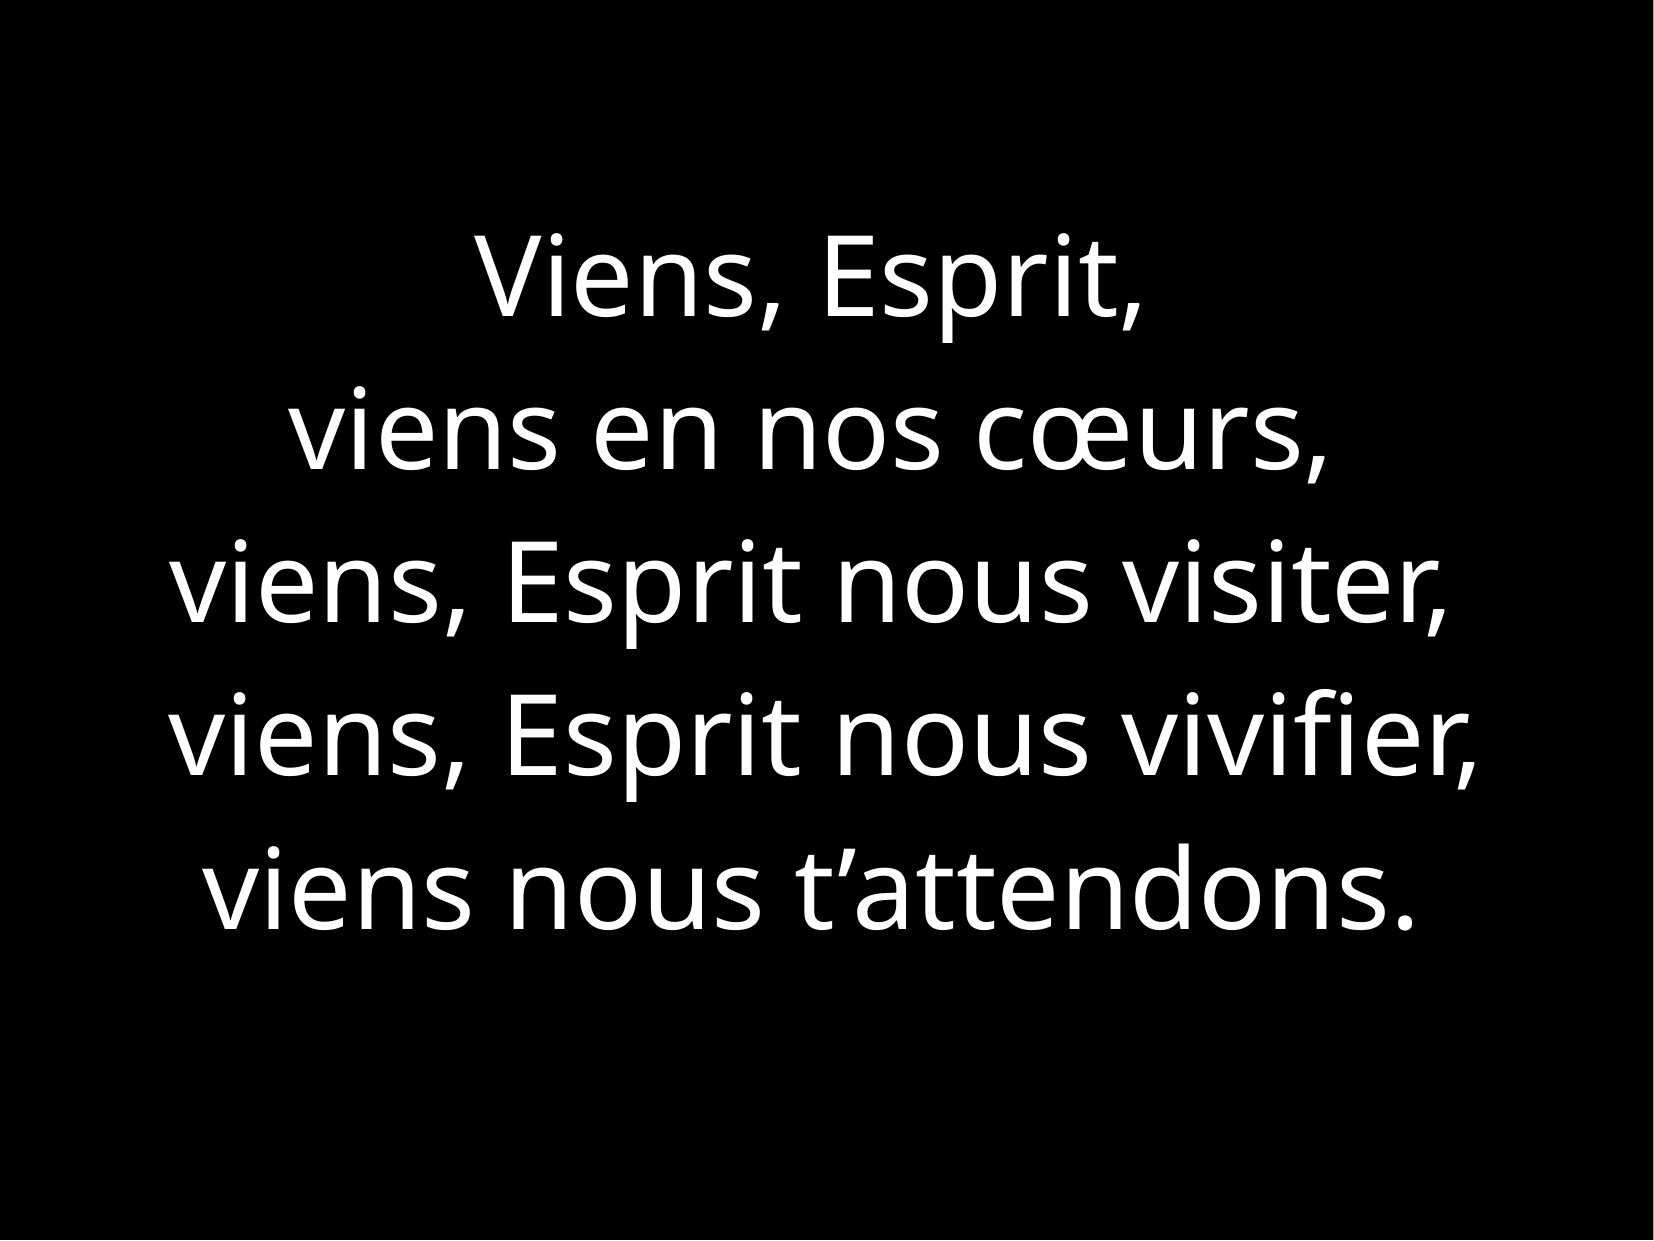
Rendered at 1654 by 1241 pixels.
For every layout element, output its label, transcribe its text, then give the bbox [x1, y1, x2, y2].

subtitle Viens, Esprit, viens en nos cœurs, viens, Esprit nous visiter, viens, Esprit nous vivifier, viens nous t’attendons. [82, 49, 1571, 1109]
